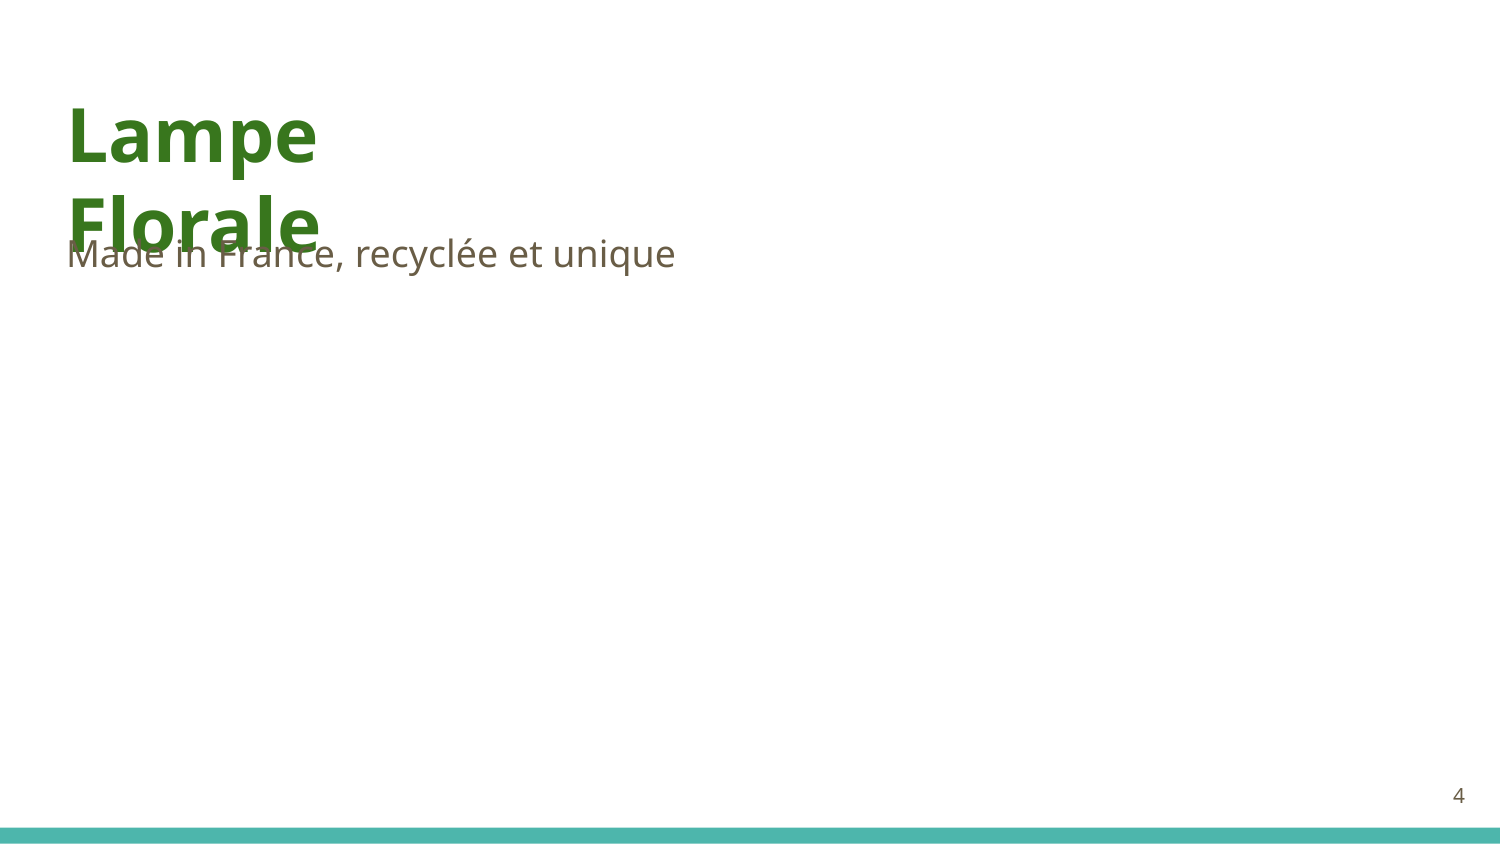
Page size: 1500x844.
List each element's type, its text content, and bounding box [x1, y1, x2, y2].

slide_number <number> [1389, 764, 1480, 830]
list Made in France, recyclée et unique [51, 207, 1449, 750]
title Lampe Florale [51, 72, 477, 167]
